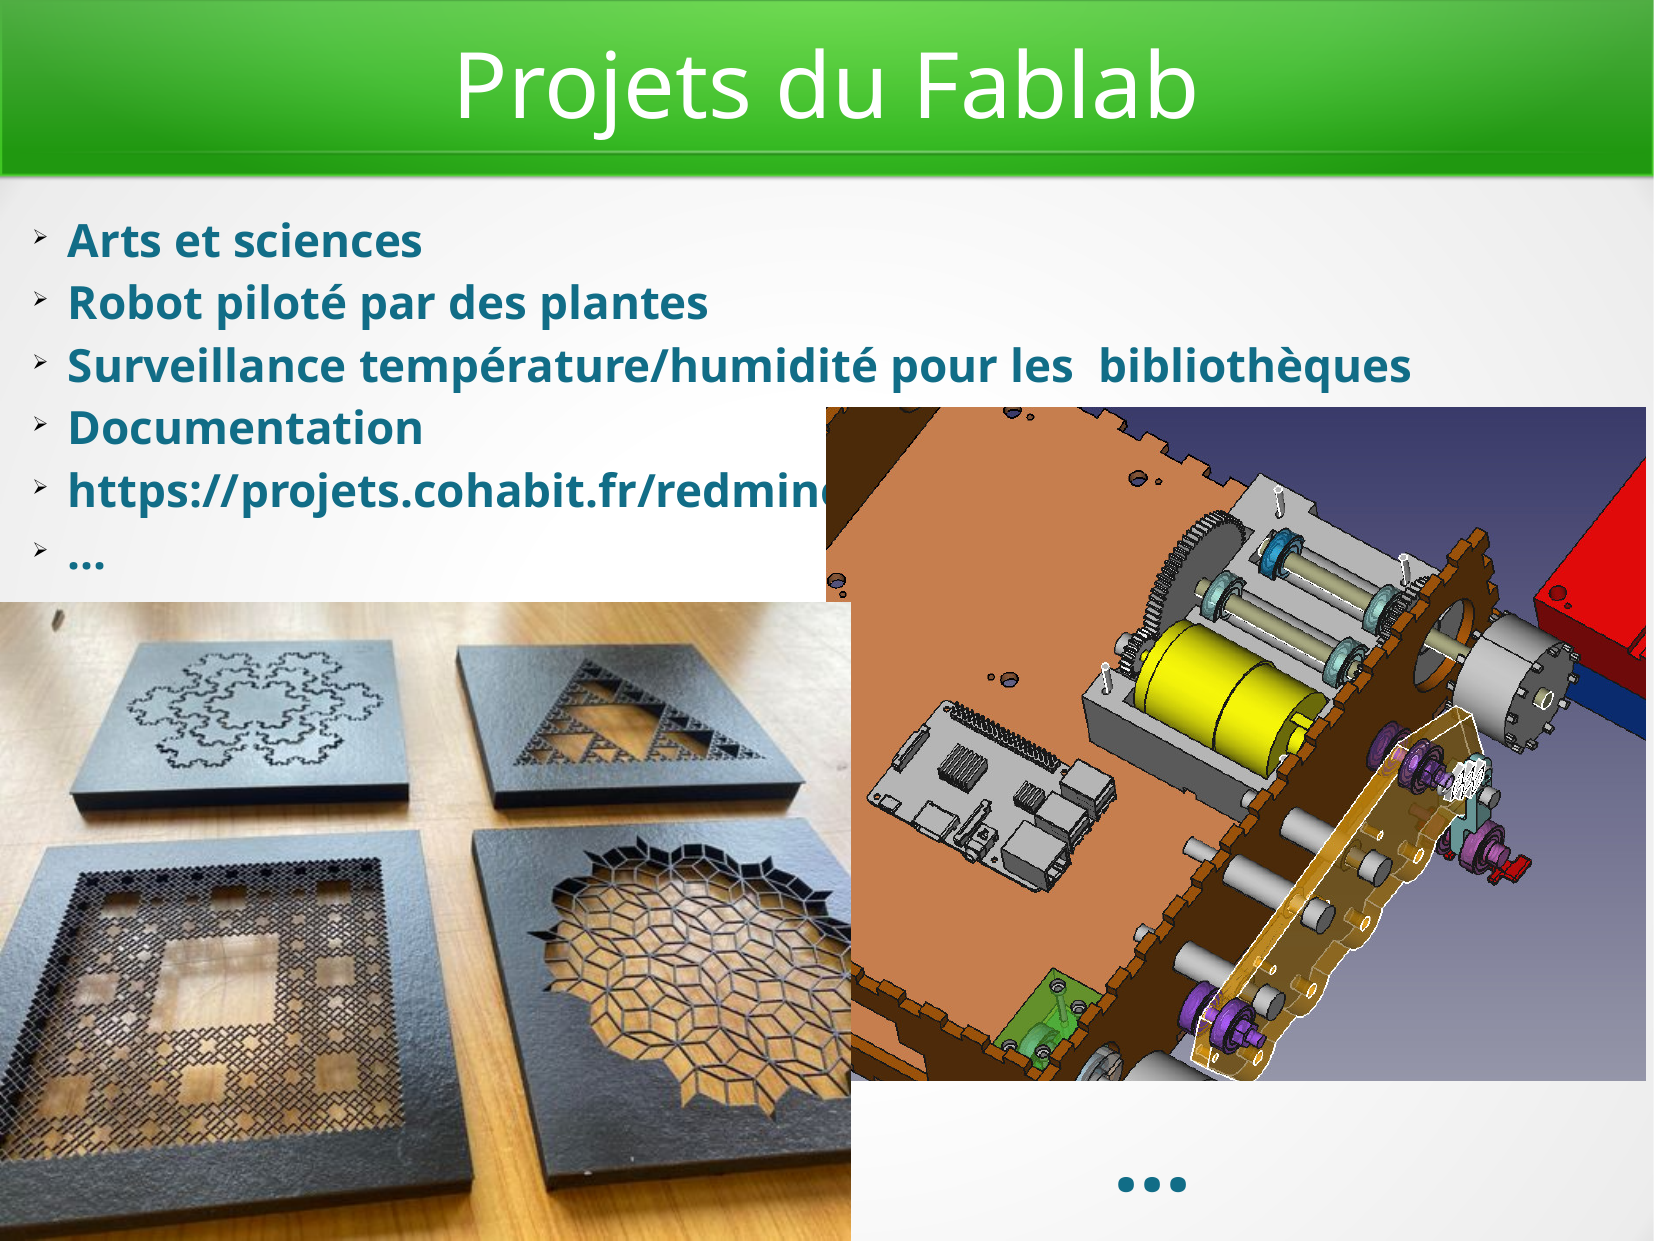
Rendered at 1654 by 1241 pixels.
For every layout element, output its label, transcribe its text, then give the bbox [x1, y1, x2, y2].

title Projets du Fablab [82, 11, 1571, 154]
picture [0, 0, 1654, 1241]
text_box ... [1098, 1086, 1489, 1211]
text_box Arts et sciences Robot piloté par des plantes Surveillance température/humidité pour les bibliothèques Documentation https://projets.cohabit.fr/redmine ... [17, 200, 1607, 602]
